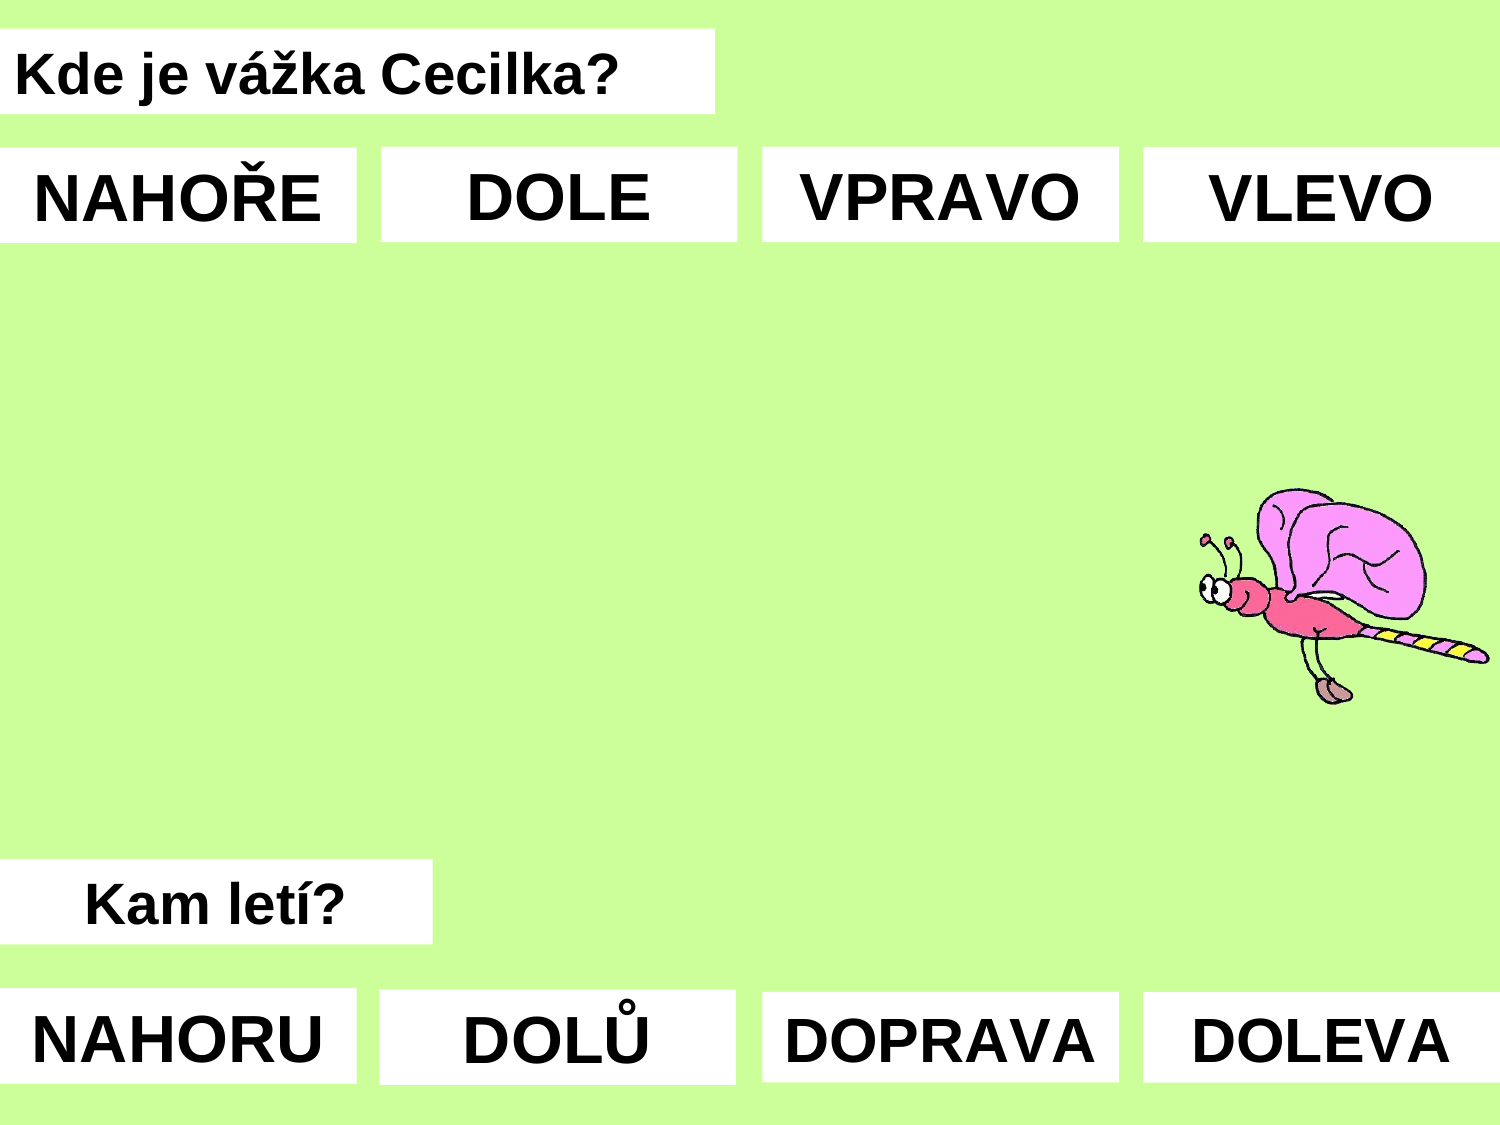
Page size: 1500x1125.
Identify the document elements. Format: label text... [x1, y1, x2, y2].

text_box DOLE [380, 146, 738, 243]
text_box NAHORU [0, 988, 357, 1084]
picture [1189, 474, 1500, 717]
text_box DOLEVA [1143, 992, 1500, 1083]
text_box DOPRAVA [762, 991, 1120, 1083]
text_box Kde je vážka Cecilka? [0, 28, 716, 115]
text_box NAHOŘE [0, 147, 357, 244]
text_box DOLŮ [379, 989, 736, 1085]
text_box VPRAVO [762, 146, 1120, 243]
text_box Kam letí? [0, 858, 433, 945]
text_box VLEVO [1143, 146, 1500, 243]
